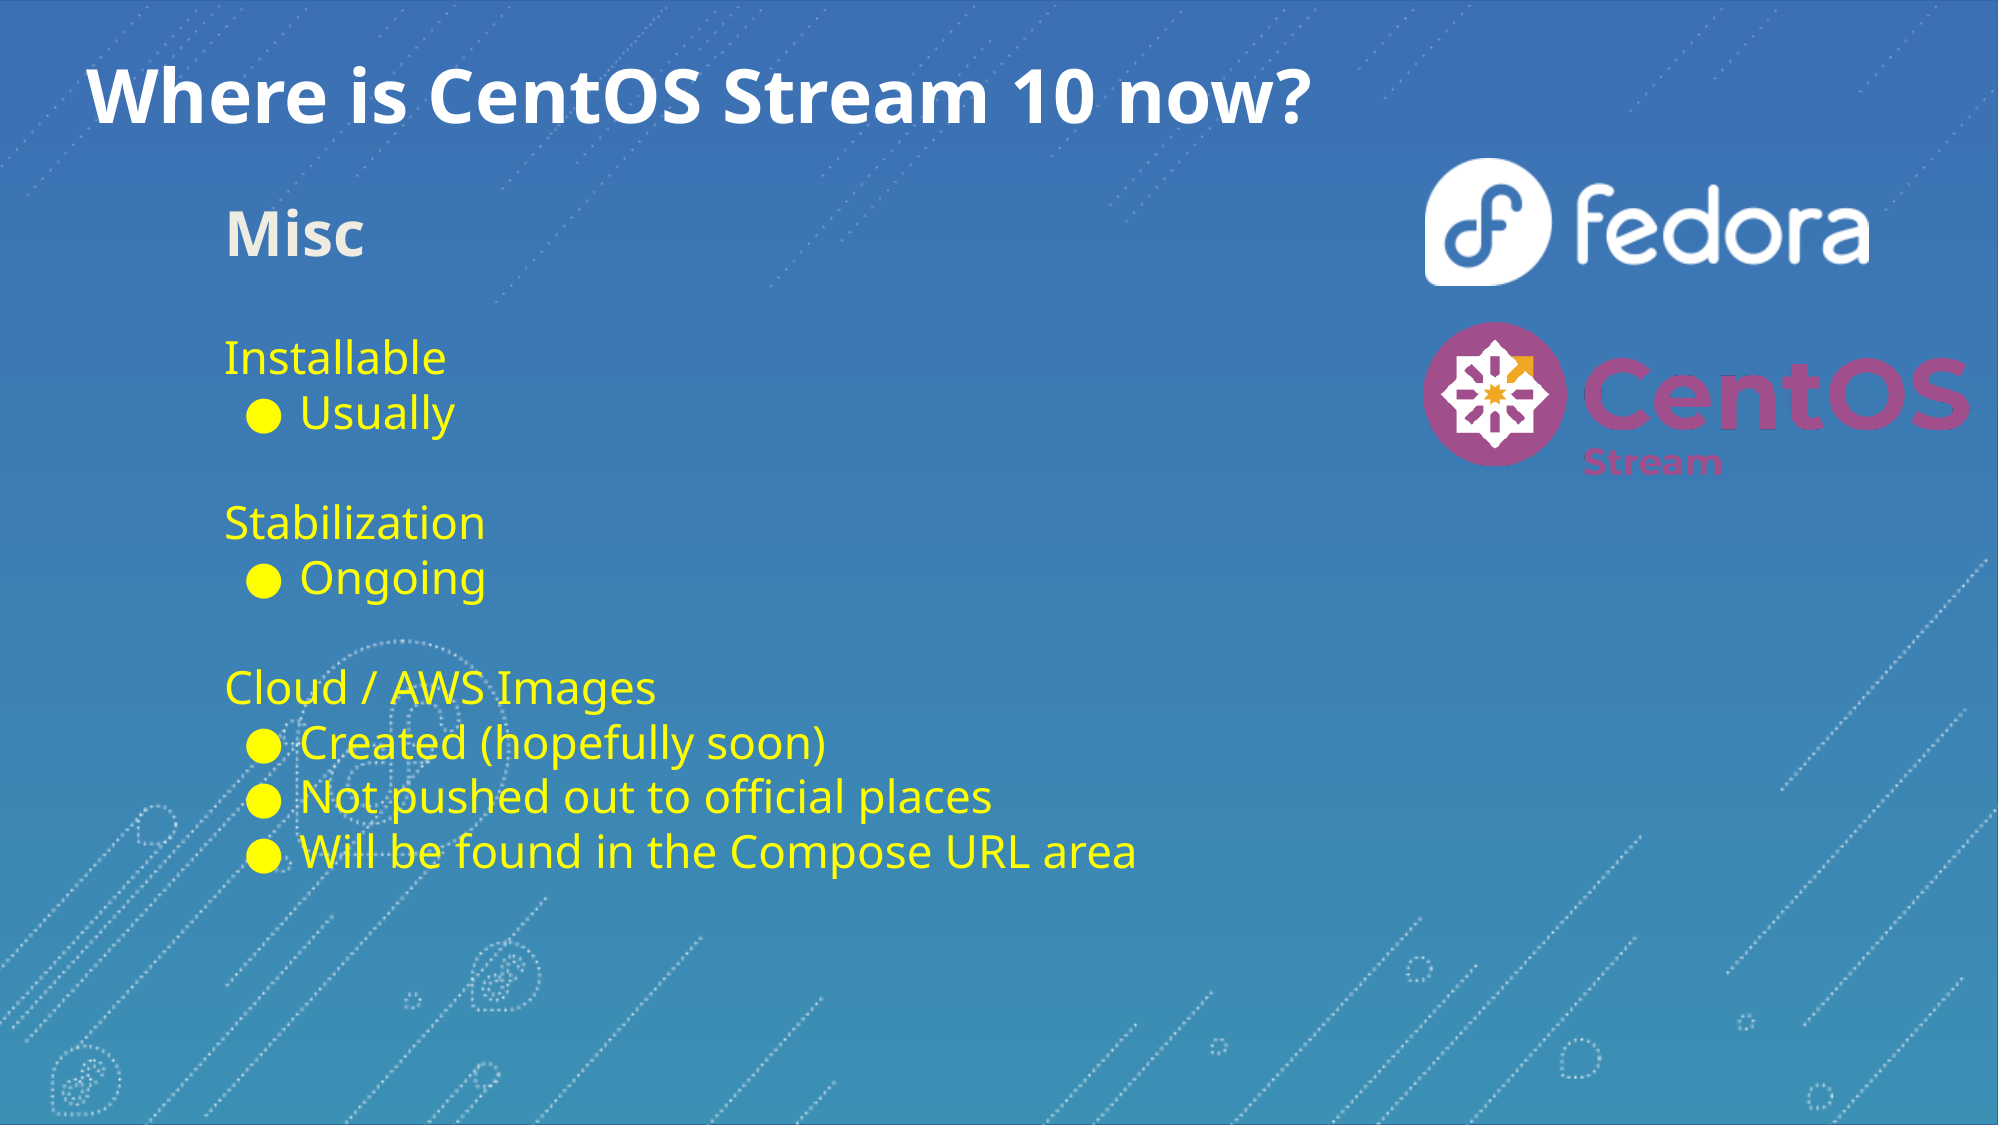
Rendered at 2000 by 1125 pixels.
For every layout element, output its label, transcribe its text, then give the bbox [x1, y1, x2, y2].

picture [0, 5, 2000, 303]
picture [0, 556, 2000, 1125]
title Where is CentOS Stream 10 now? [86, 0, 1936, 188]
picture [1405, 304, 1987, 493]
subtitle Misc Installable Usually Stabilization Ongoing Cloud / AWS Images Created (hopefully soon) Not pushed out to official places Will be found in the Compose URL area [224, 193, 1563, 931]
